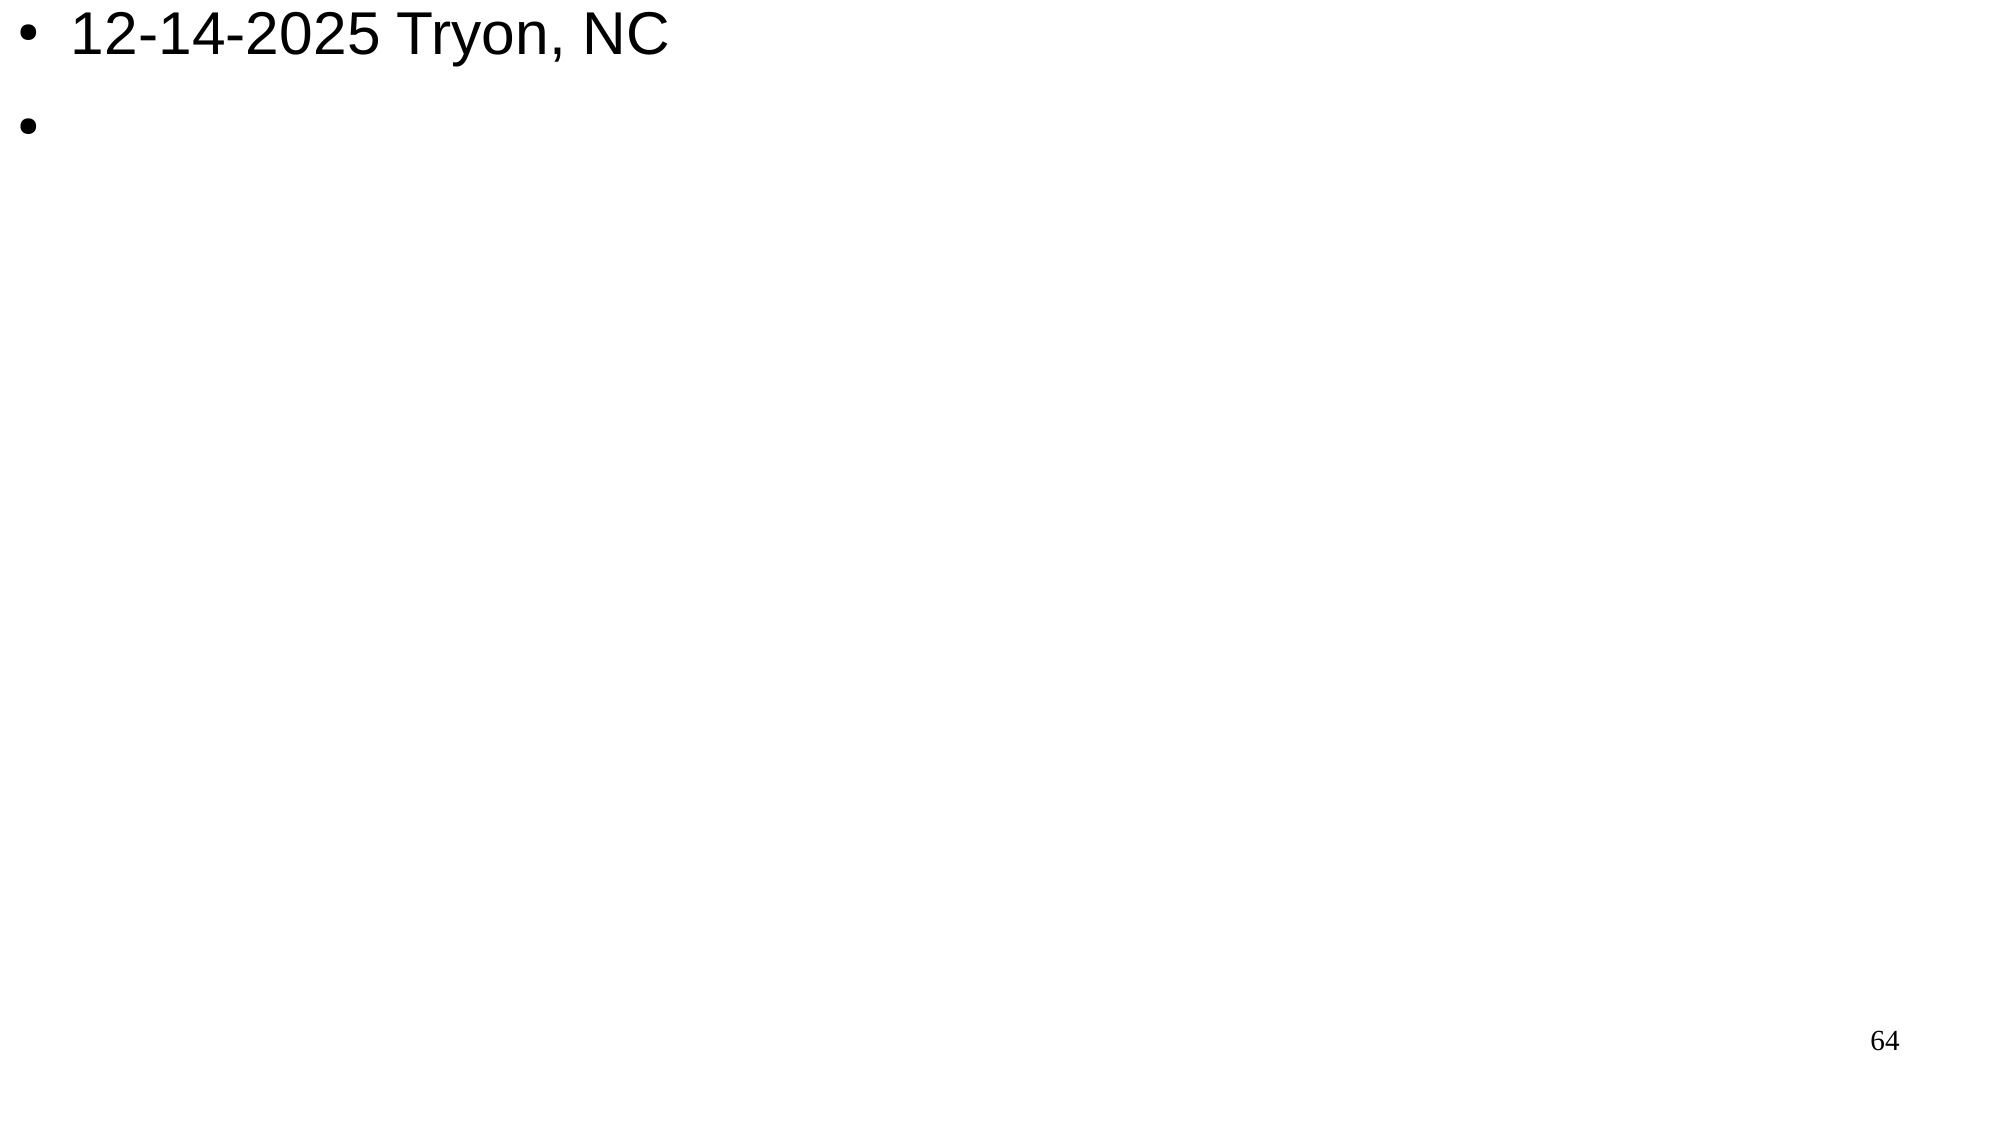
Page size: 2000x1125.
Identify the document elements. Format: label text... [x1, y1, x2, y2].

list 12-14-2025 Tryon, NC [0, 0, 1996, 1123]
